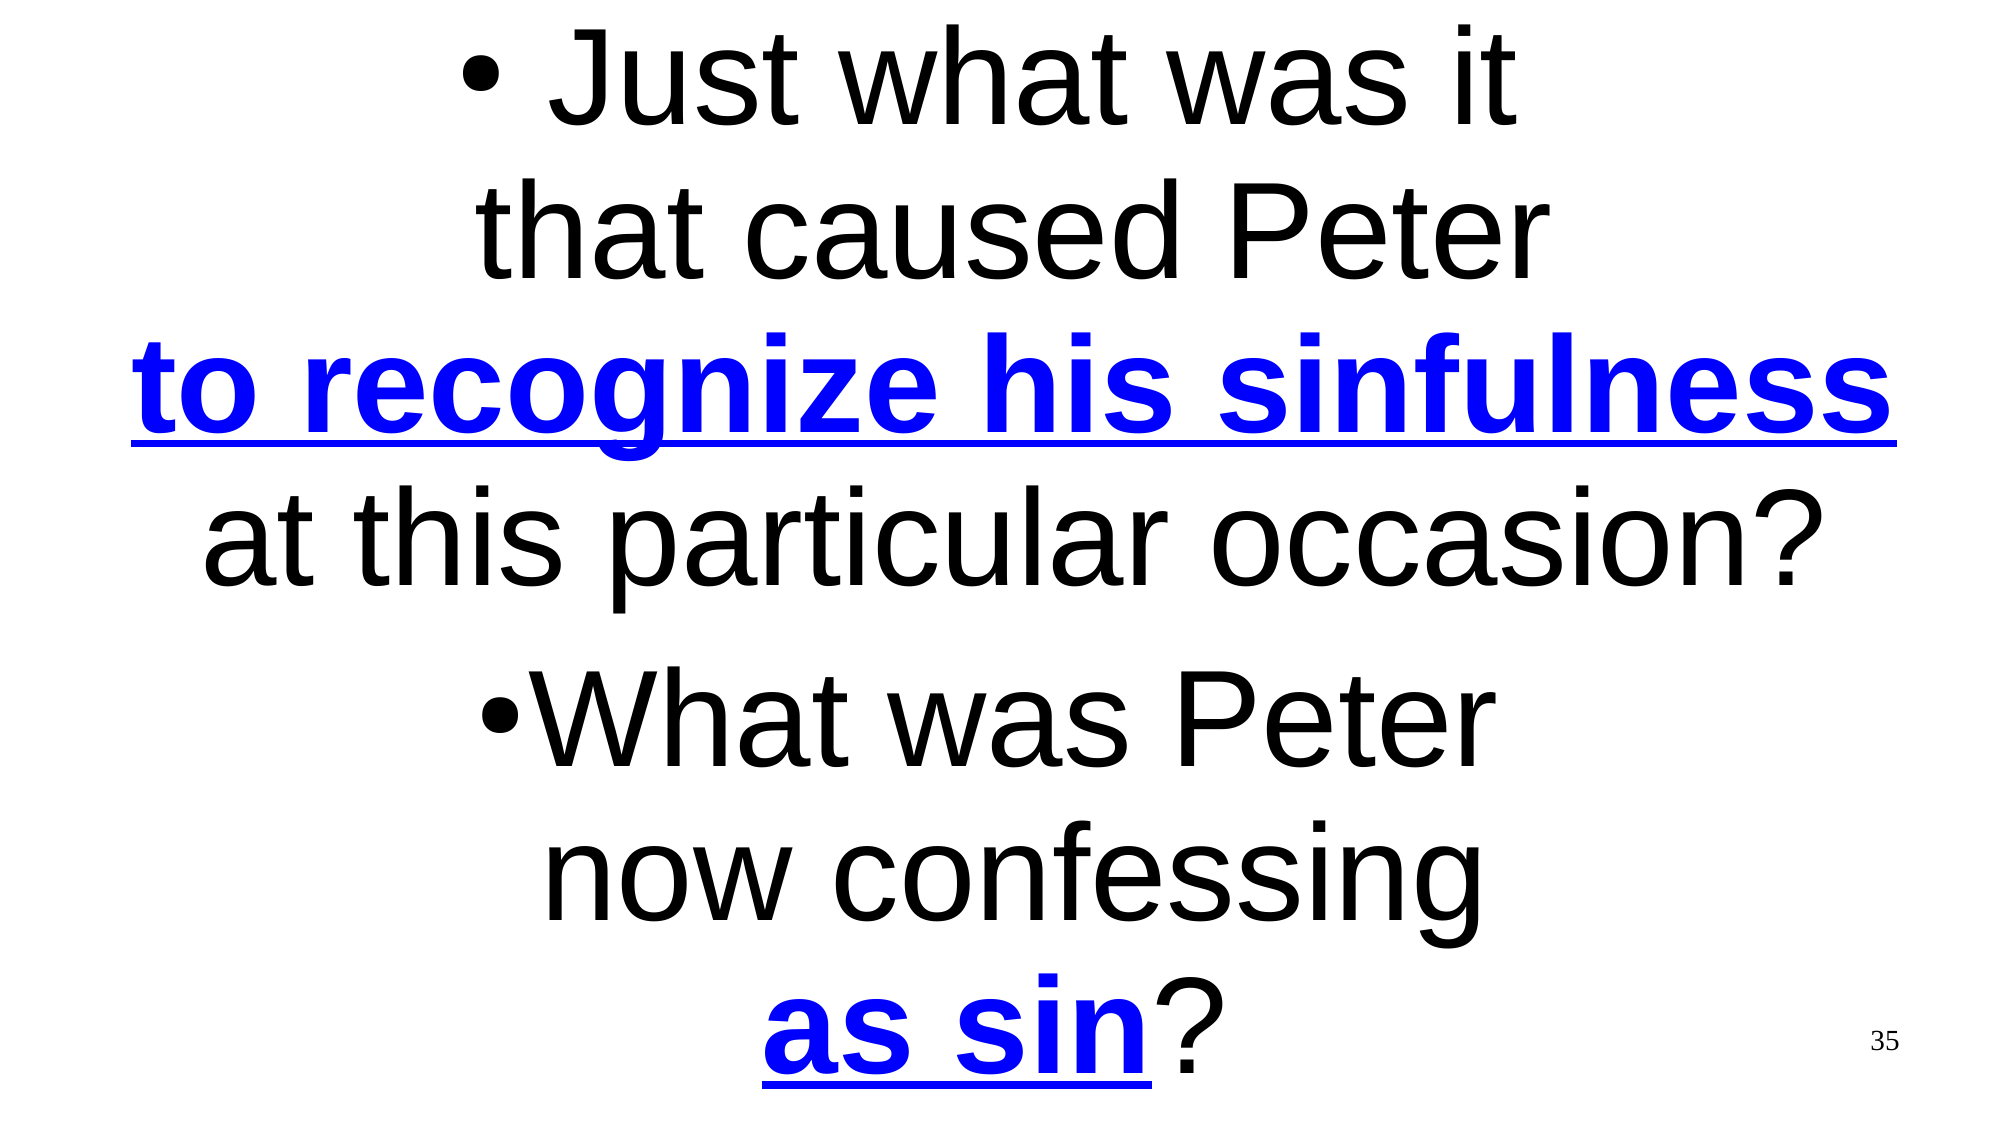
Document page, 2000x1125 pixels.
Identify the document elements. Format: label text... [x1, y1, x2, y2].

list Just what was it that caused Peter to recognize his sinfulness at this particular occasion? What was Peter now confessing as sin? [0, 0, 1996, 1123]
